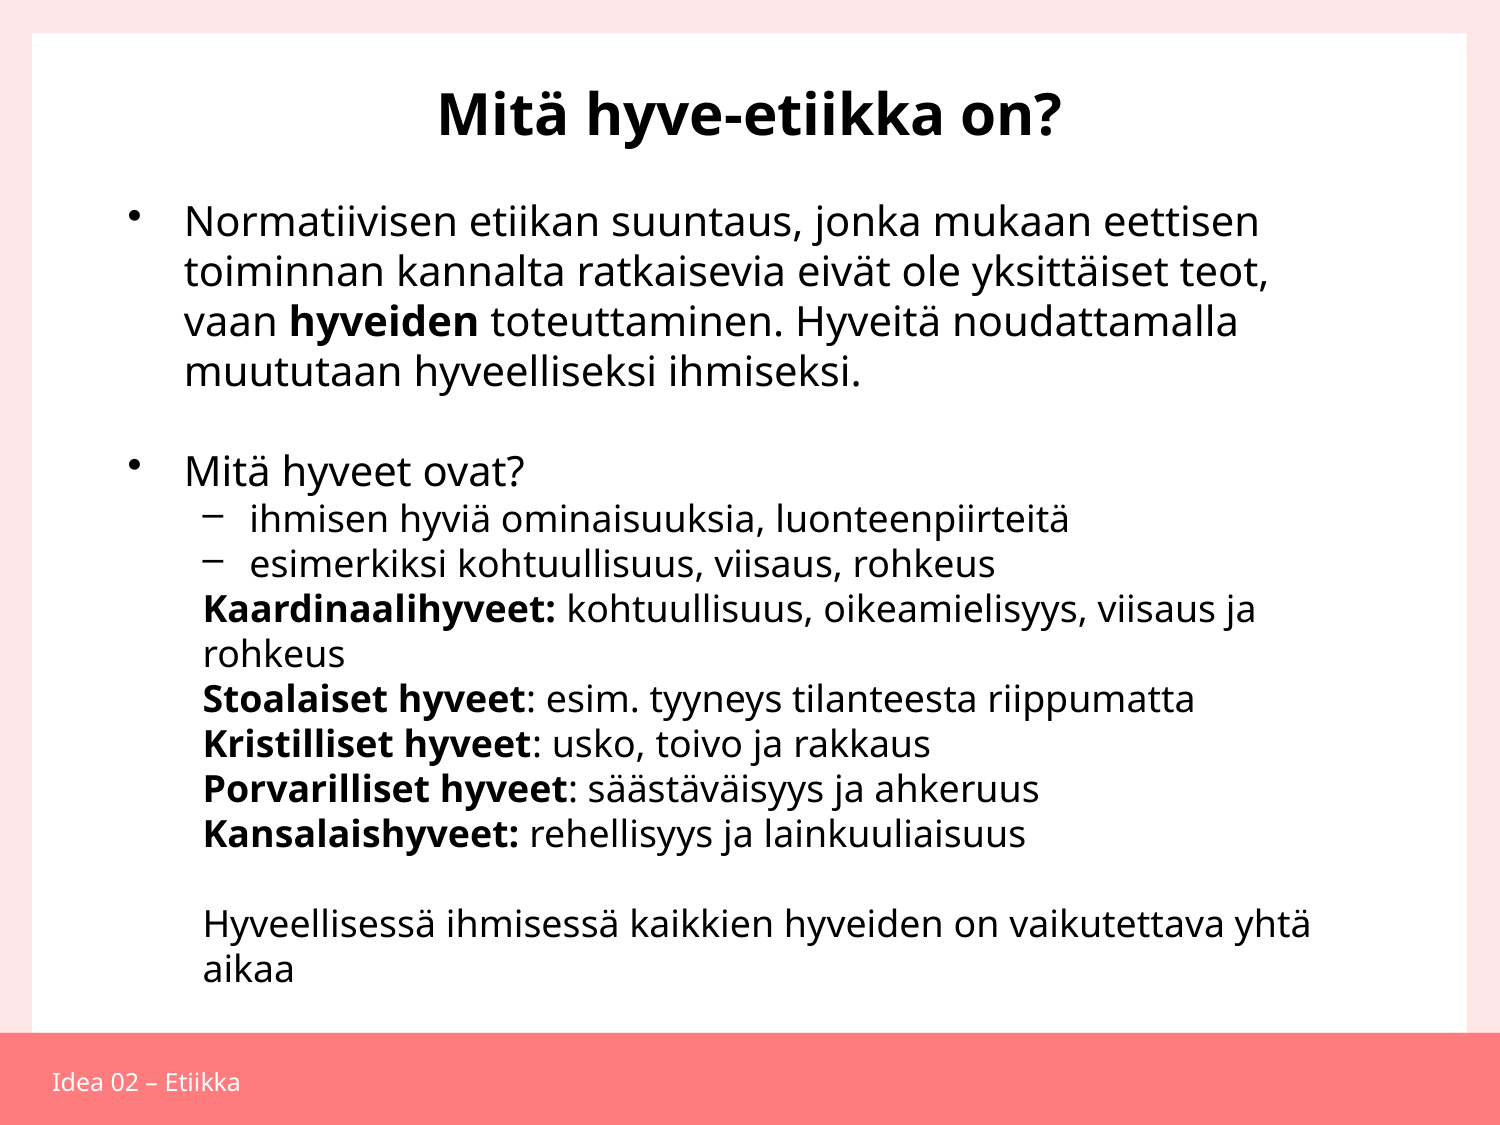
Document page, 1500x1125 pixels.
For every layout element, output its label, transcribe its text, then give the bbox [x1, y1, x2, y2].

picture [0, 0, 1500, 1125]
title Mitä hyve-etiikka on? [112, 37, 1388, 187]
list Normatiivisen etiikan suuntaus, jonka mukaan eettisen toiminnan kannalta ratkaisevia eivät ole yksittäiset teot, vaan hyveiden toteuttaminen. Hyveitä noudattamalla muututaan hyveelliseksi ihmiseksi. Mitä hyveet ovat? ihmisen hyviä ominaisuuksia, luonteenpiirteitä esimerkiksi kohtuullisuus, viisaus, rohkeus Kaardinaalihyveet: kohtuullisuus, oikeamielisyys, viisaus ja rohkeus Stoalaiset hyveet: esim. tyyneys tilanteesta riippumatta Kristilliset hyveet: usko, toivo ja rakkaus Porvarilliset hyveet: säästäväisyys ja ahkeruus Kansalaishyveet: rehellisyys ja lainkuuliaisuus Hyveellisessä ihmisessä kaikkien hyveiden on vaikutettava yhtä aikaa [112, 187, 1388, 1000]
